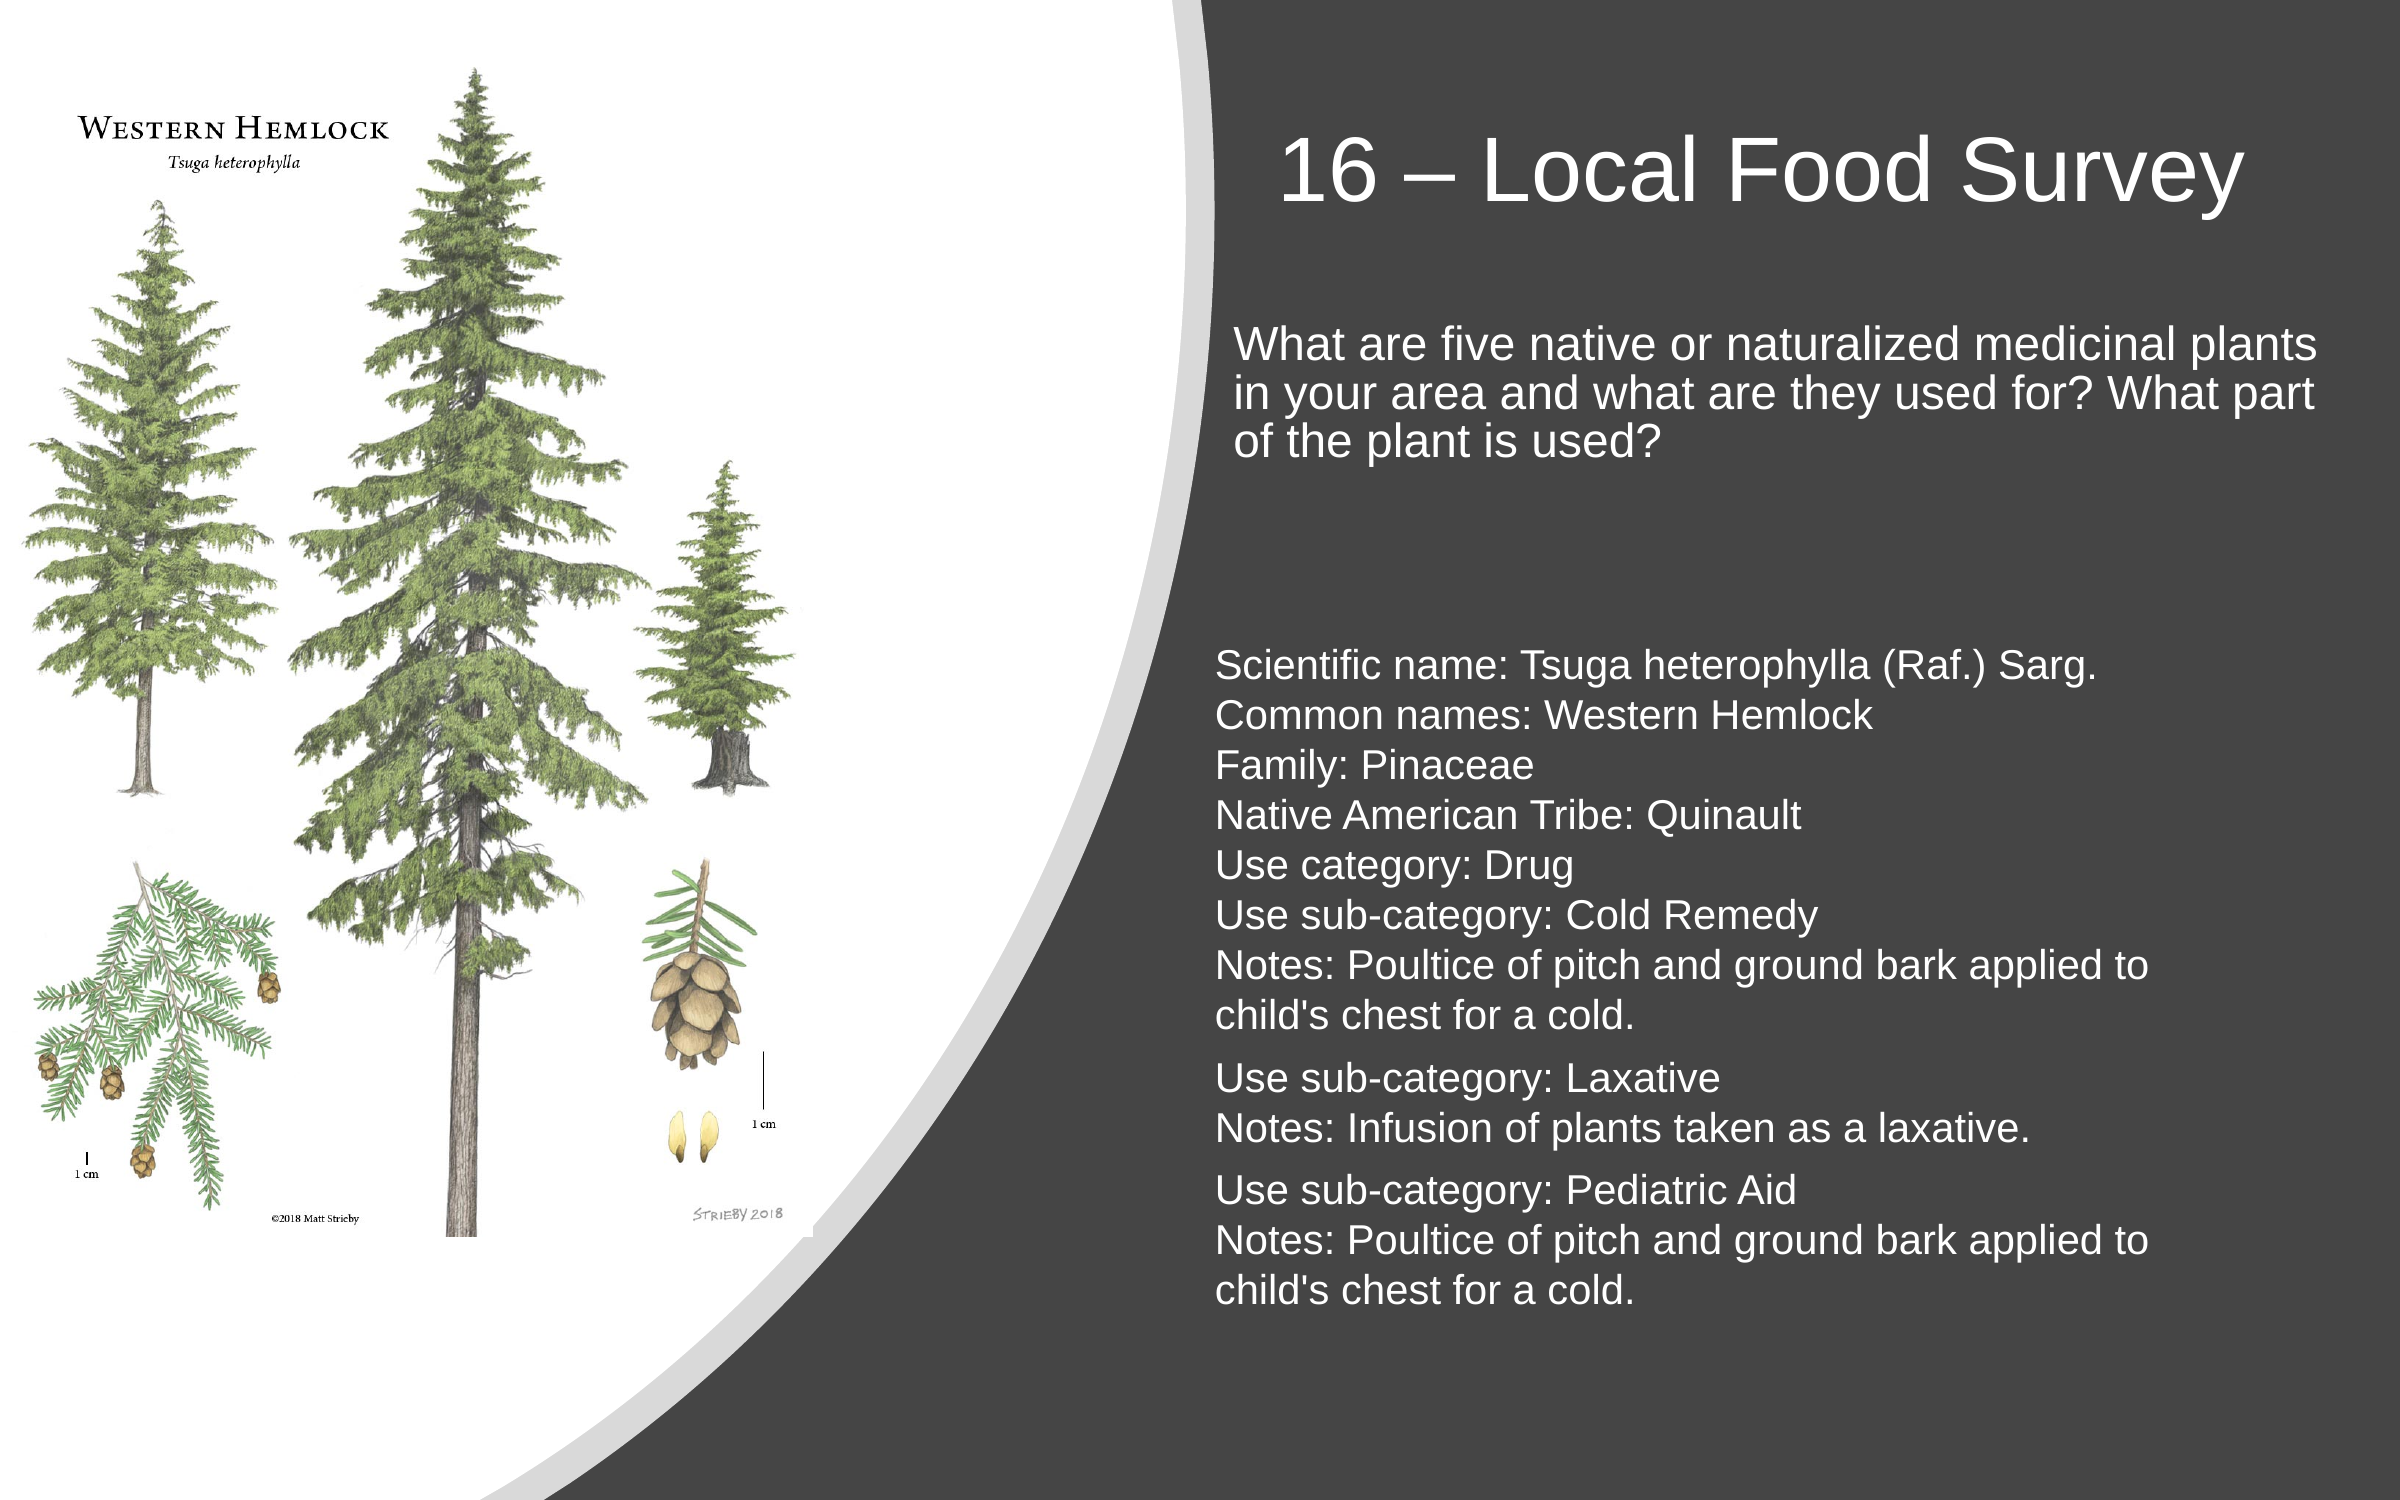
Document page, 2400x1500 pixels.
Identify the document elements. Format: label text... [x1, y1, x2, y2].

picture [6, 3, 813, 1237]
text_box Scientific name: Tsuga heterophylla (Raf.) Sarg. Common names: Western Hemlock Family: Pinaceae Native American Tribe: Quinault Use category: Drug Use sub-category: Cold Remedy Notes: Poultice of pitch and ground bark applied to child's chest for a cold. Use sub-category: Laxative Notes: Infusion of plants taken as a laxative. Use sub-category: Pediatric Aid Notes: Poultice of pitch and ground bark applied to child's chest for a cold. [1200, 630, 2250, 1321]
text_box [0, 0, 1215, 1500]
text_box 16 – Local Food Survey [1262, 85, 2397, 262]
text_box What are five native or naturalized medicinal plants in your area and what are they used for? What part of the plant is used? [1218, 314, 2336, 590]
